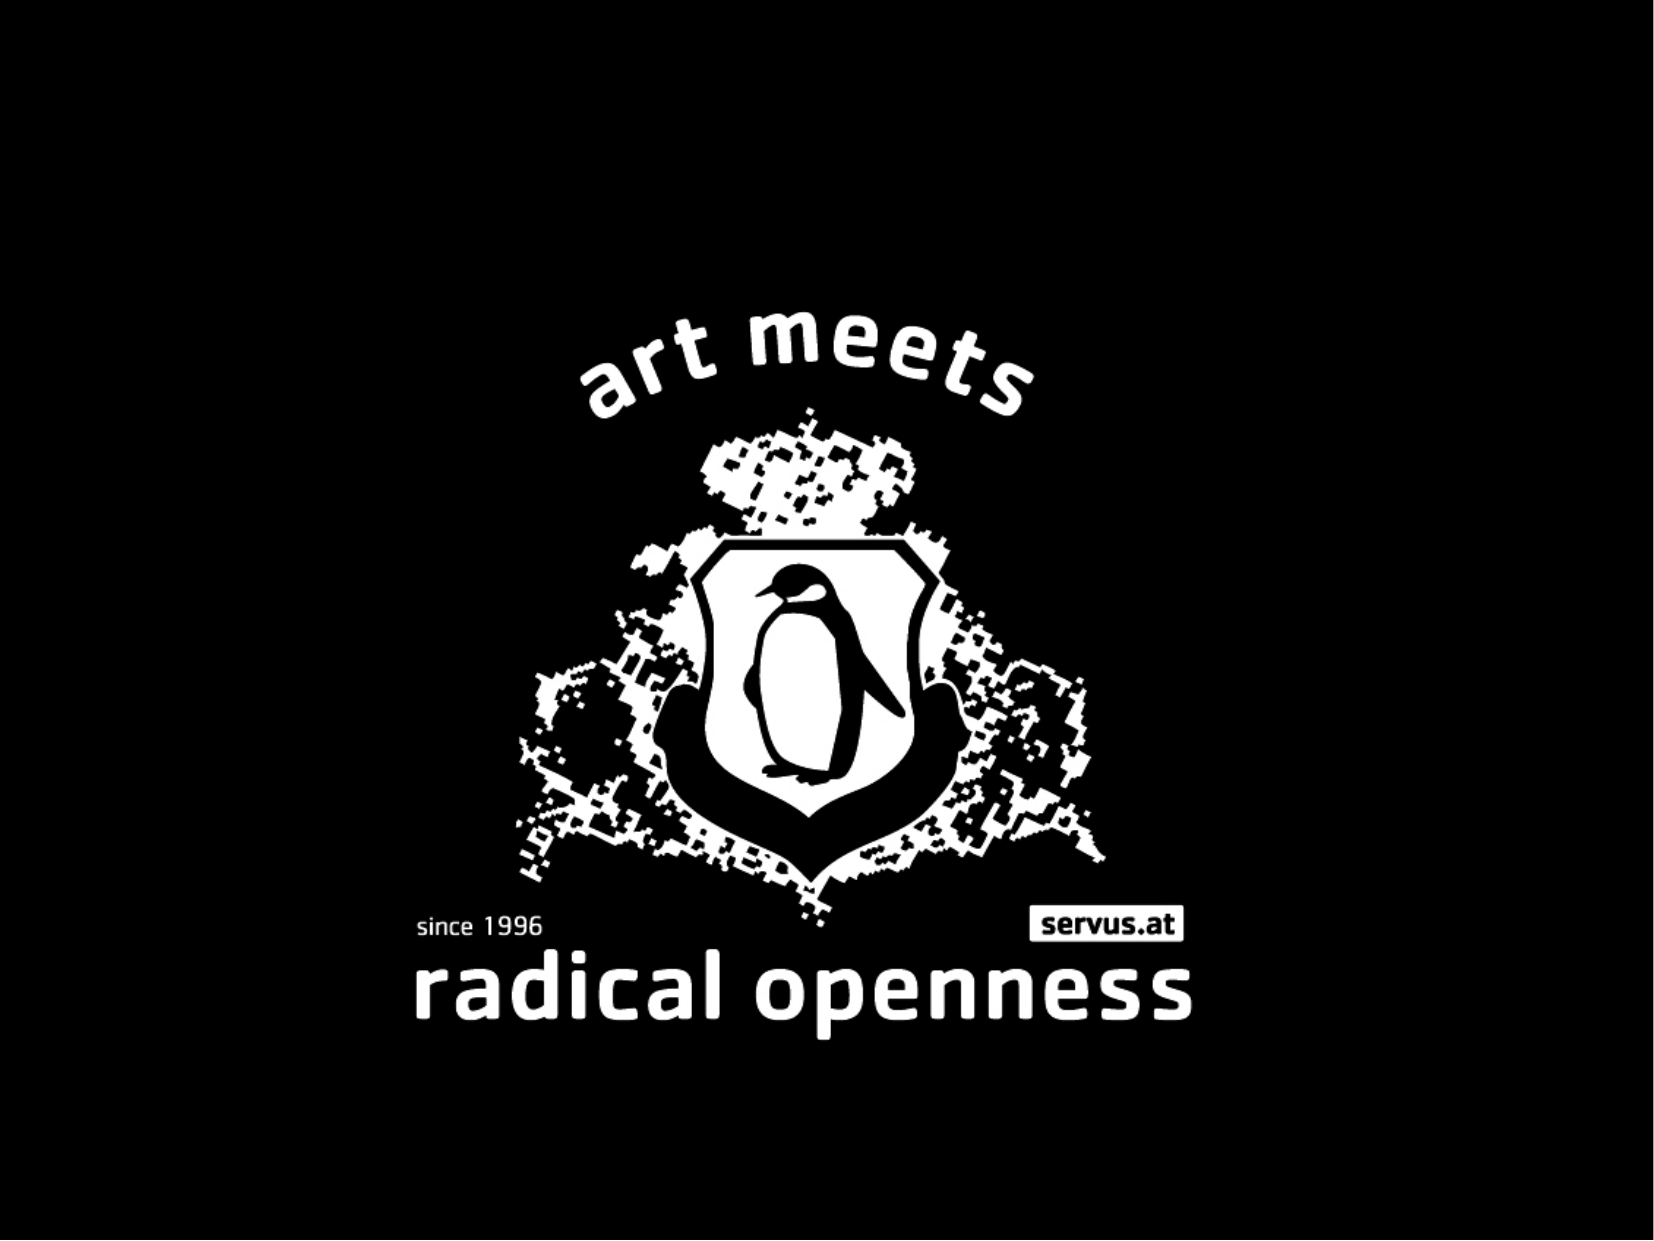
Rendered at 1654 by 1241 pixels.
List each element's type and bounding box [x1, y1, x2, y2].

picture [354, 236, 1270, 1123]
